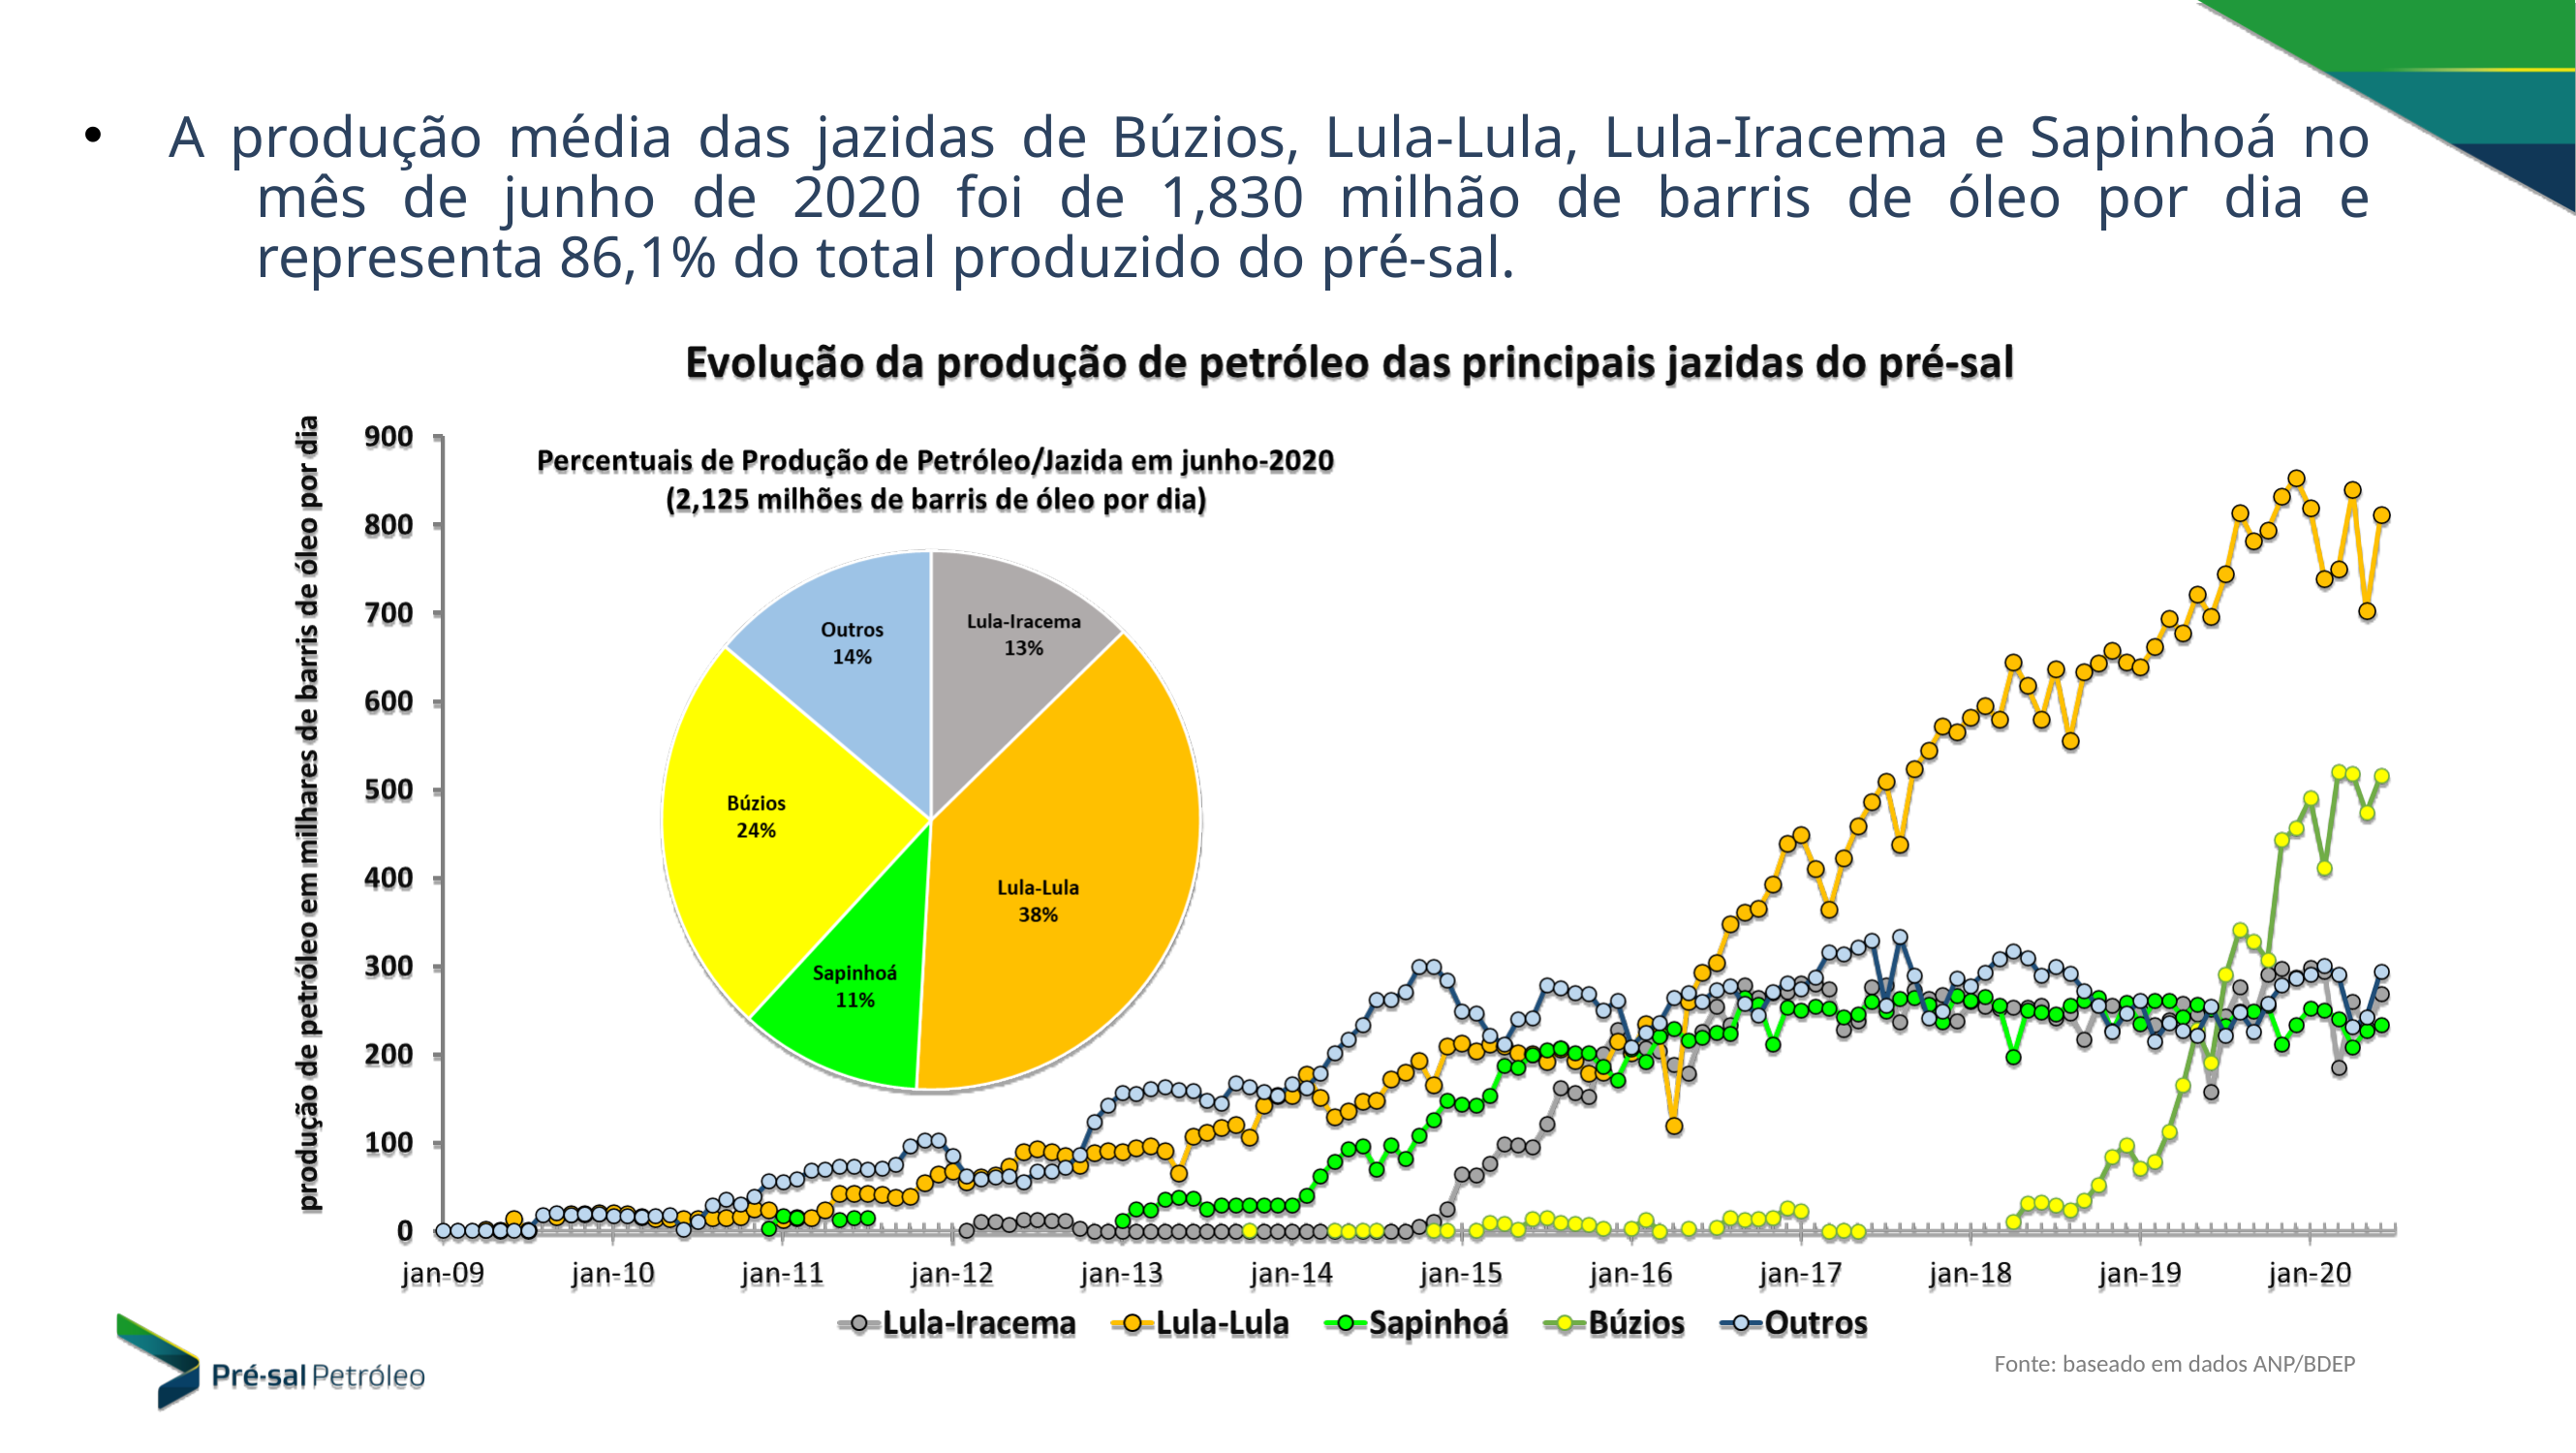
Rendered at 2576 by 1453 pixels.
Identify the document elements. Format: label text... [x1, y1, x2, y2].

picture [252, 315, 2449, 1363]
text_box Fonte: baseado em dados ANP/BDEP [1979, 1363, 2374, 1385]
text_box A produção média das jazidas de Búzios, Lula-Lula, Lula-Iracema e Sapinhoá no mês de junho de 2020 foi de 1,830 milhão de barris de óleo por dia e representa 86,1% do total produzido do pré-sal. [68, 100, 2387, 330]
